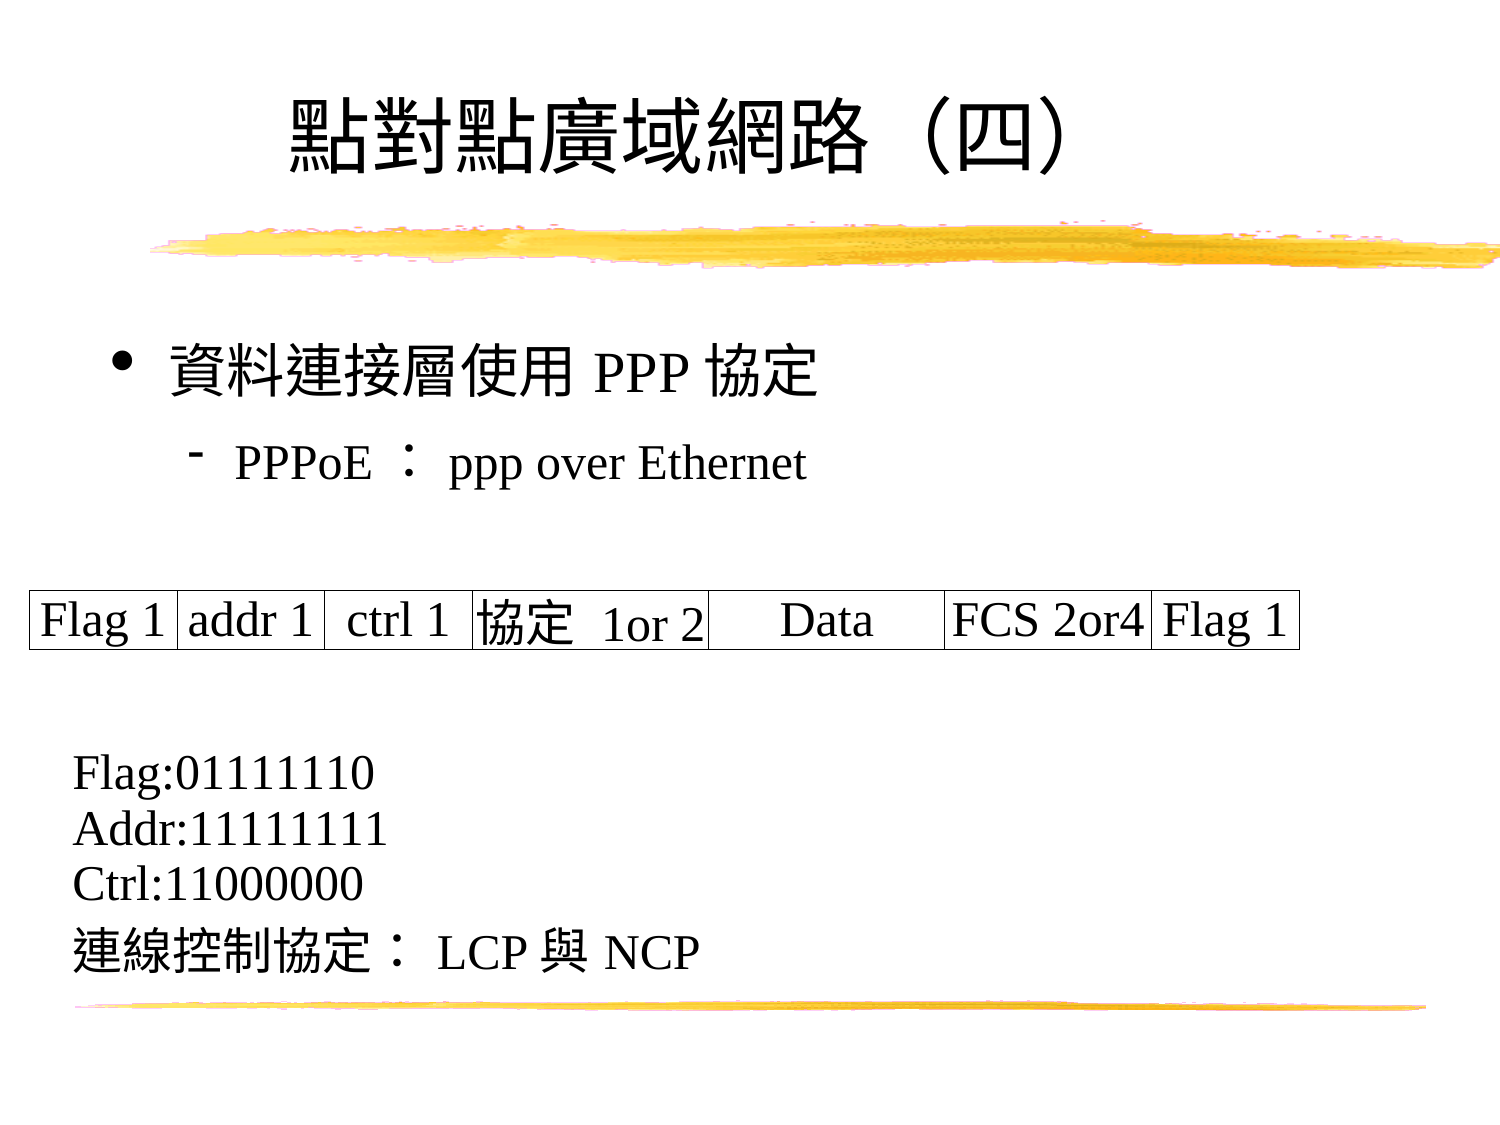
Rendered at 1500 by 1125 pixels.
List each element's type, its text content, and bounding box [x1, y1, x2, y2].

text_box ctrl 1 [324, 590, 472, 650]
text_box 協定 1or 2 [472, 590, 708, 650]
picture [75, 999, 1426, 1013]
text_box Flag 1 [29, 590, 177, 650]
text_box FCS 2or4 [944, 590, 1151, 650]
text_box Data [708, 590, 944, 650]
title 點對點廣域網路（四） [66, 44, 1342, 218]
text_box Flag:01111110 Addr:11111111 Ctrl:11000000 連線控制協定：LCP與NCP [57, 738, 711, 982]
text_box addr 1 [177, 590, 324, 650]
picture [150, 215, 1500, 279]
text_box Flag 1 [1151, 590, 1300, 650]
list 資料連接層使用PPP協定 PPPoE：ppp over Ethernet [112, 324, 1388, 541]
